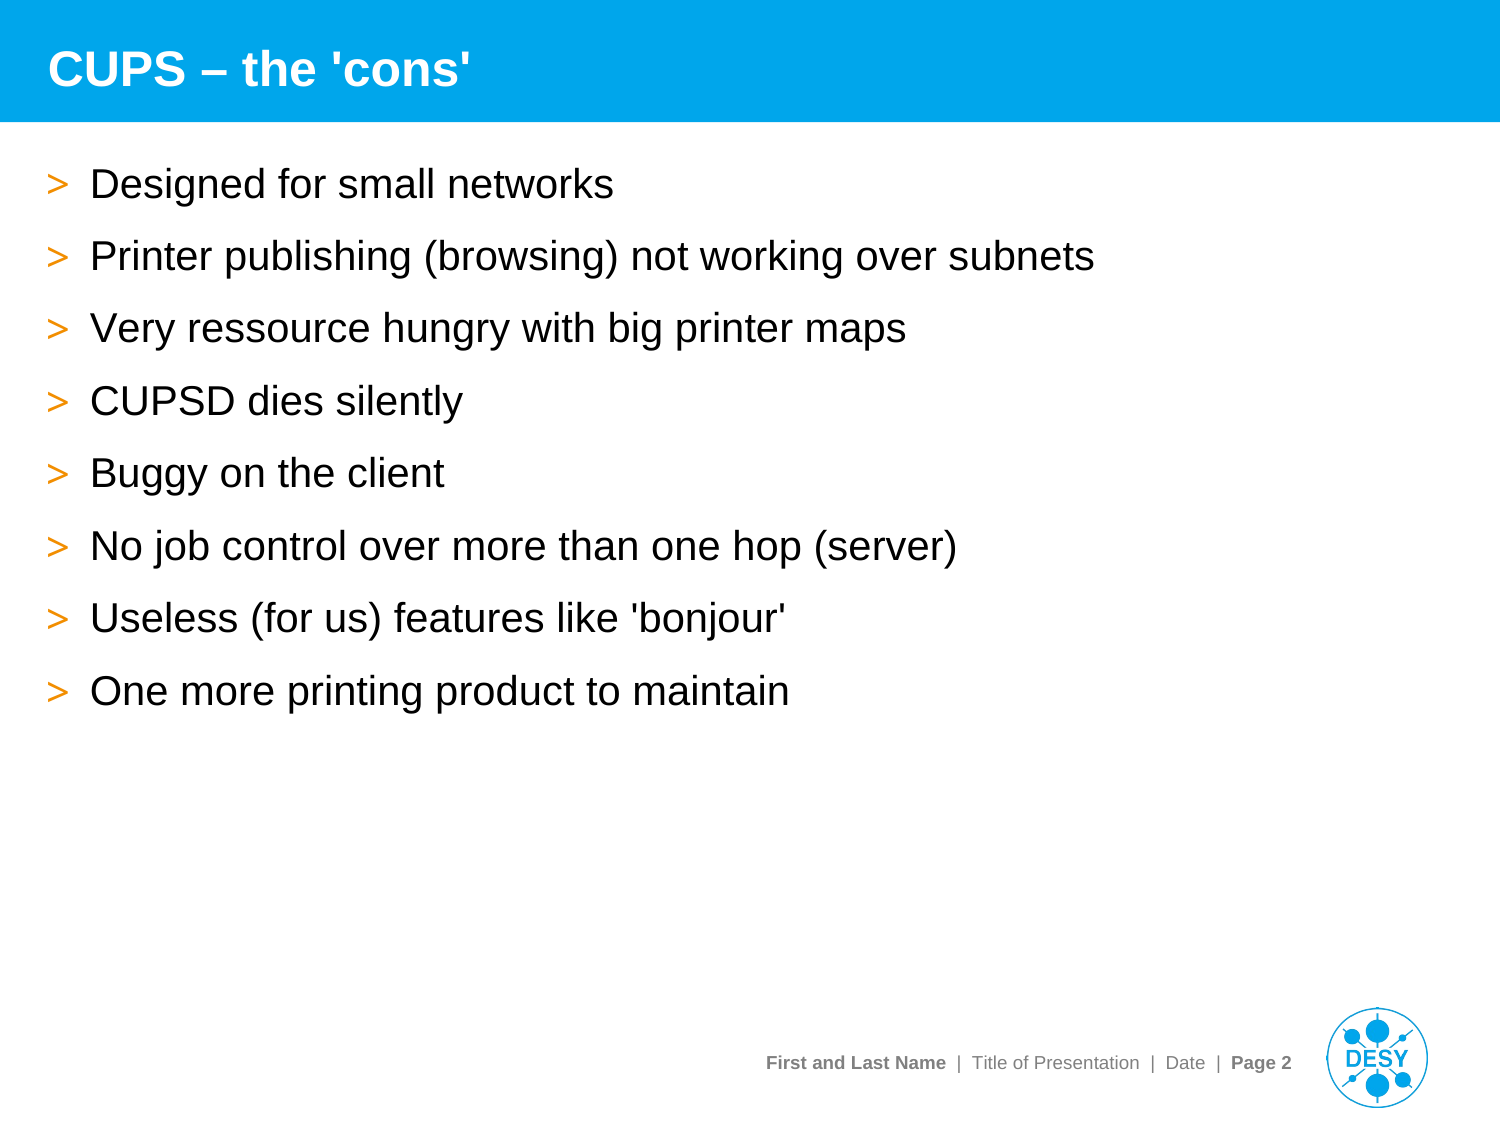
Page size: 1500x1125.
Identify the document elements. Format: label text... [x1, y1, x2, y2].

picture [1326, 1007, 1428, 1108]
list Designed for small networks Printer publishing (browsing) not working over subnets Very ressource hungry with big printer maps CUPSD dies silently Buggy on the client No job control over more than one hop (server) Useless (for us) features like 'bonjour' One more printing product to maintain [46, 160, 1444, 947]
title CUPS – the 'cons' [47, 24, 1446, 114]
